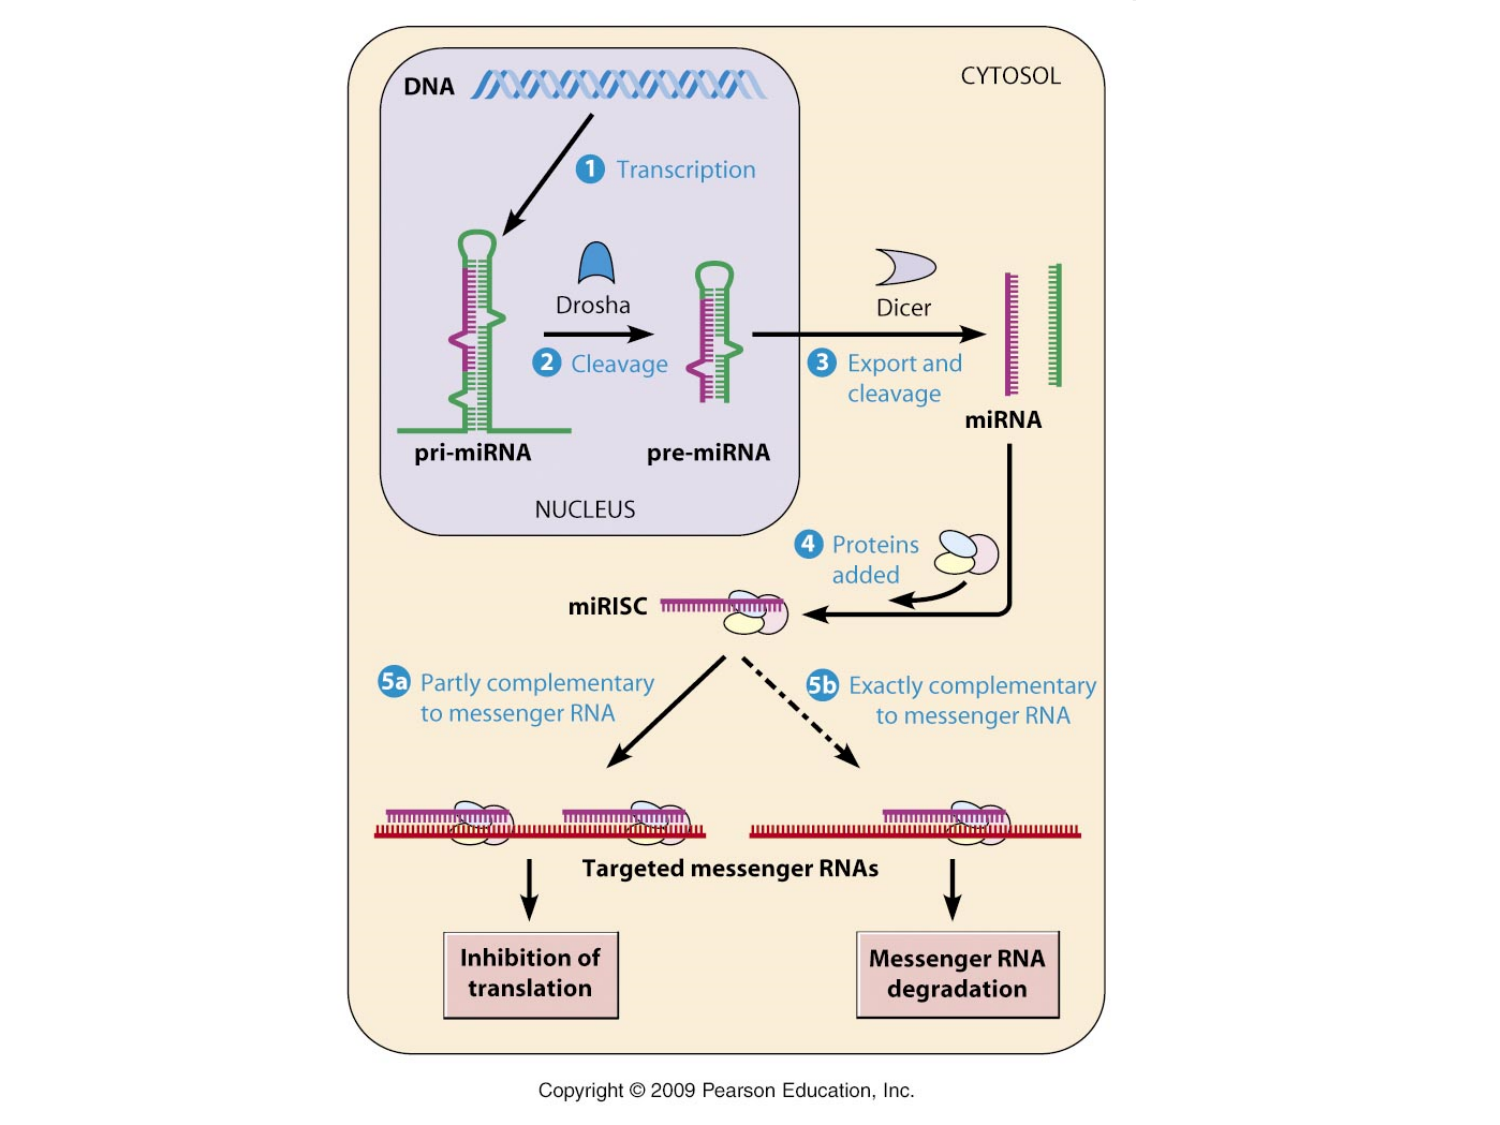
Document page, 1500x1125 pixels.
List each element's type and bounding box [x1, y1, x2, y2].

picture [324, 0, 1136, 1125]
